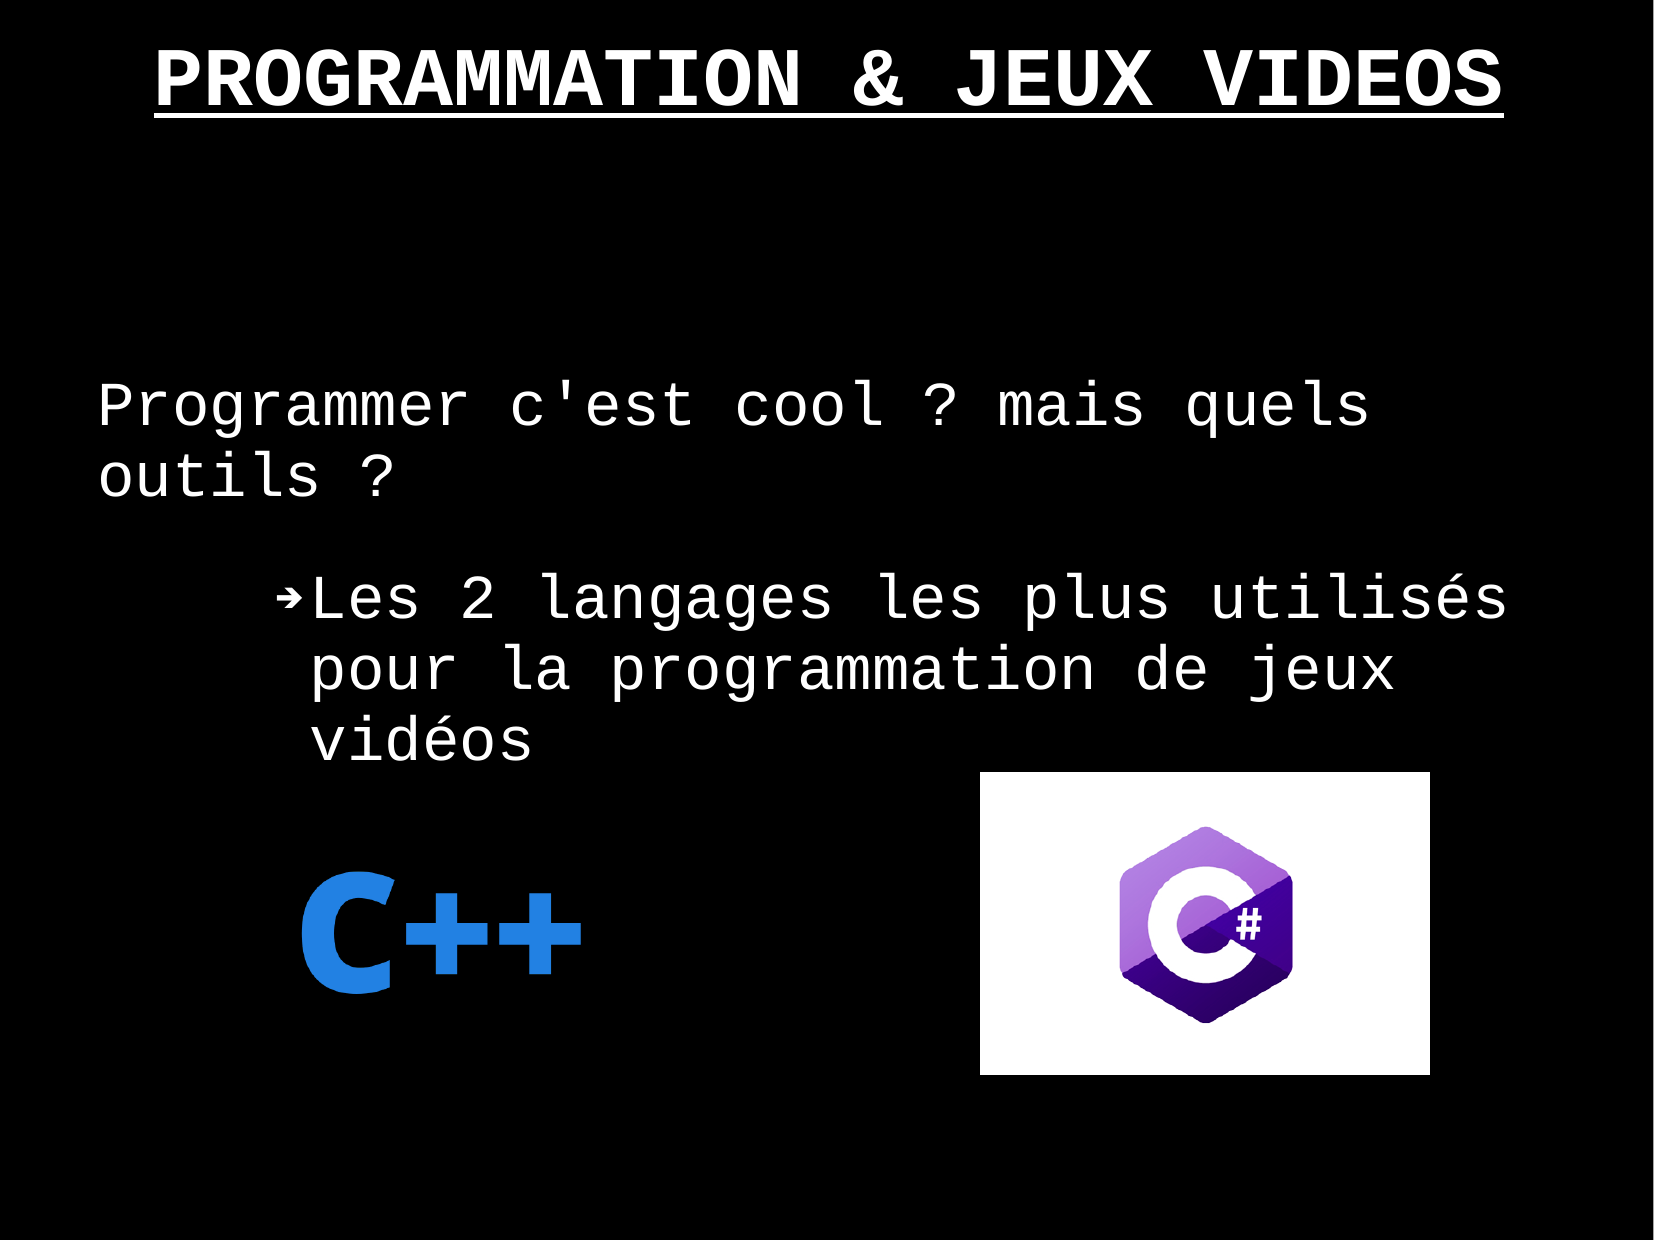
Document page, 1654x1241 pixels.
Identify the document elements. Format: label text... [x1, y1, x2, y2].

picture [249, 791, 638, 1063]
text_box PROGRAMMATION & JEUX VIDEOS [138, 28, 1533, 327]
text_box Programmer c'est cool ? mais quels outils ? Les 2 langages les plus utilisés pour la programmation de jeux vidéos [47, 366, 1583, 1217]
picture [980, 772, 1430, 1075]
